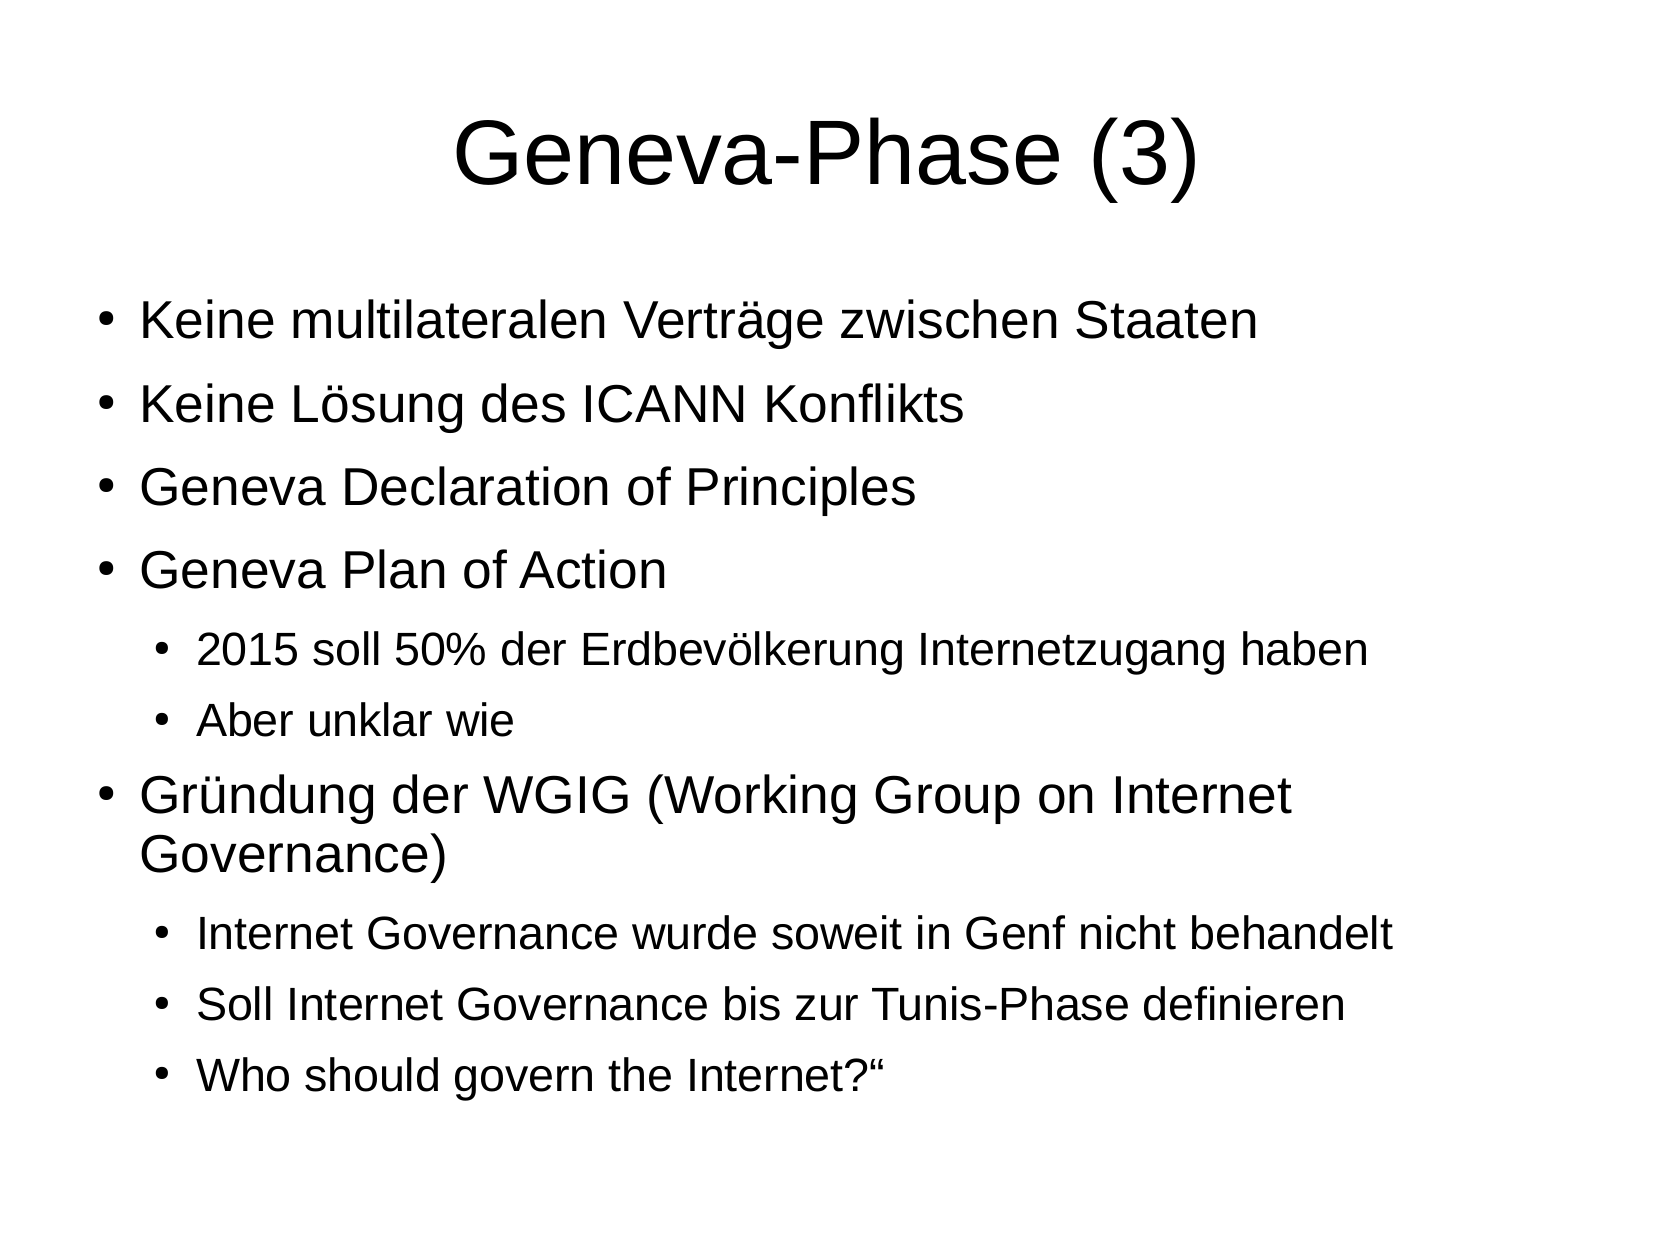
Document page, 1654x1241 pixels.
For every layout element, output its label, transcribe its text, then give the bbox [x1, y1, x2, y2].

list Keine multilateralen Verträge zwischen Staaten Keine Lösung des ICANN Konflikts Geneva Declaration of Principles Geneva Plan of Action 2015 soll 50% der Erdbevölkerung Internetzugang haben Aber unklar wie Gründung der WGIG (Working Group on Internet Governance) Internet Governance wurde soweit in Genf nicht behandelt Soll Internet Governance bis zur Tunis-Phase definieren Who should govern the Internet?“ [82, 290, 1571, 1109]
title Geneva-Phase (3) [82, 49, 1571, 257]
